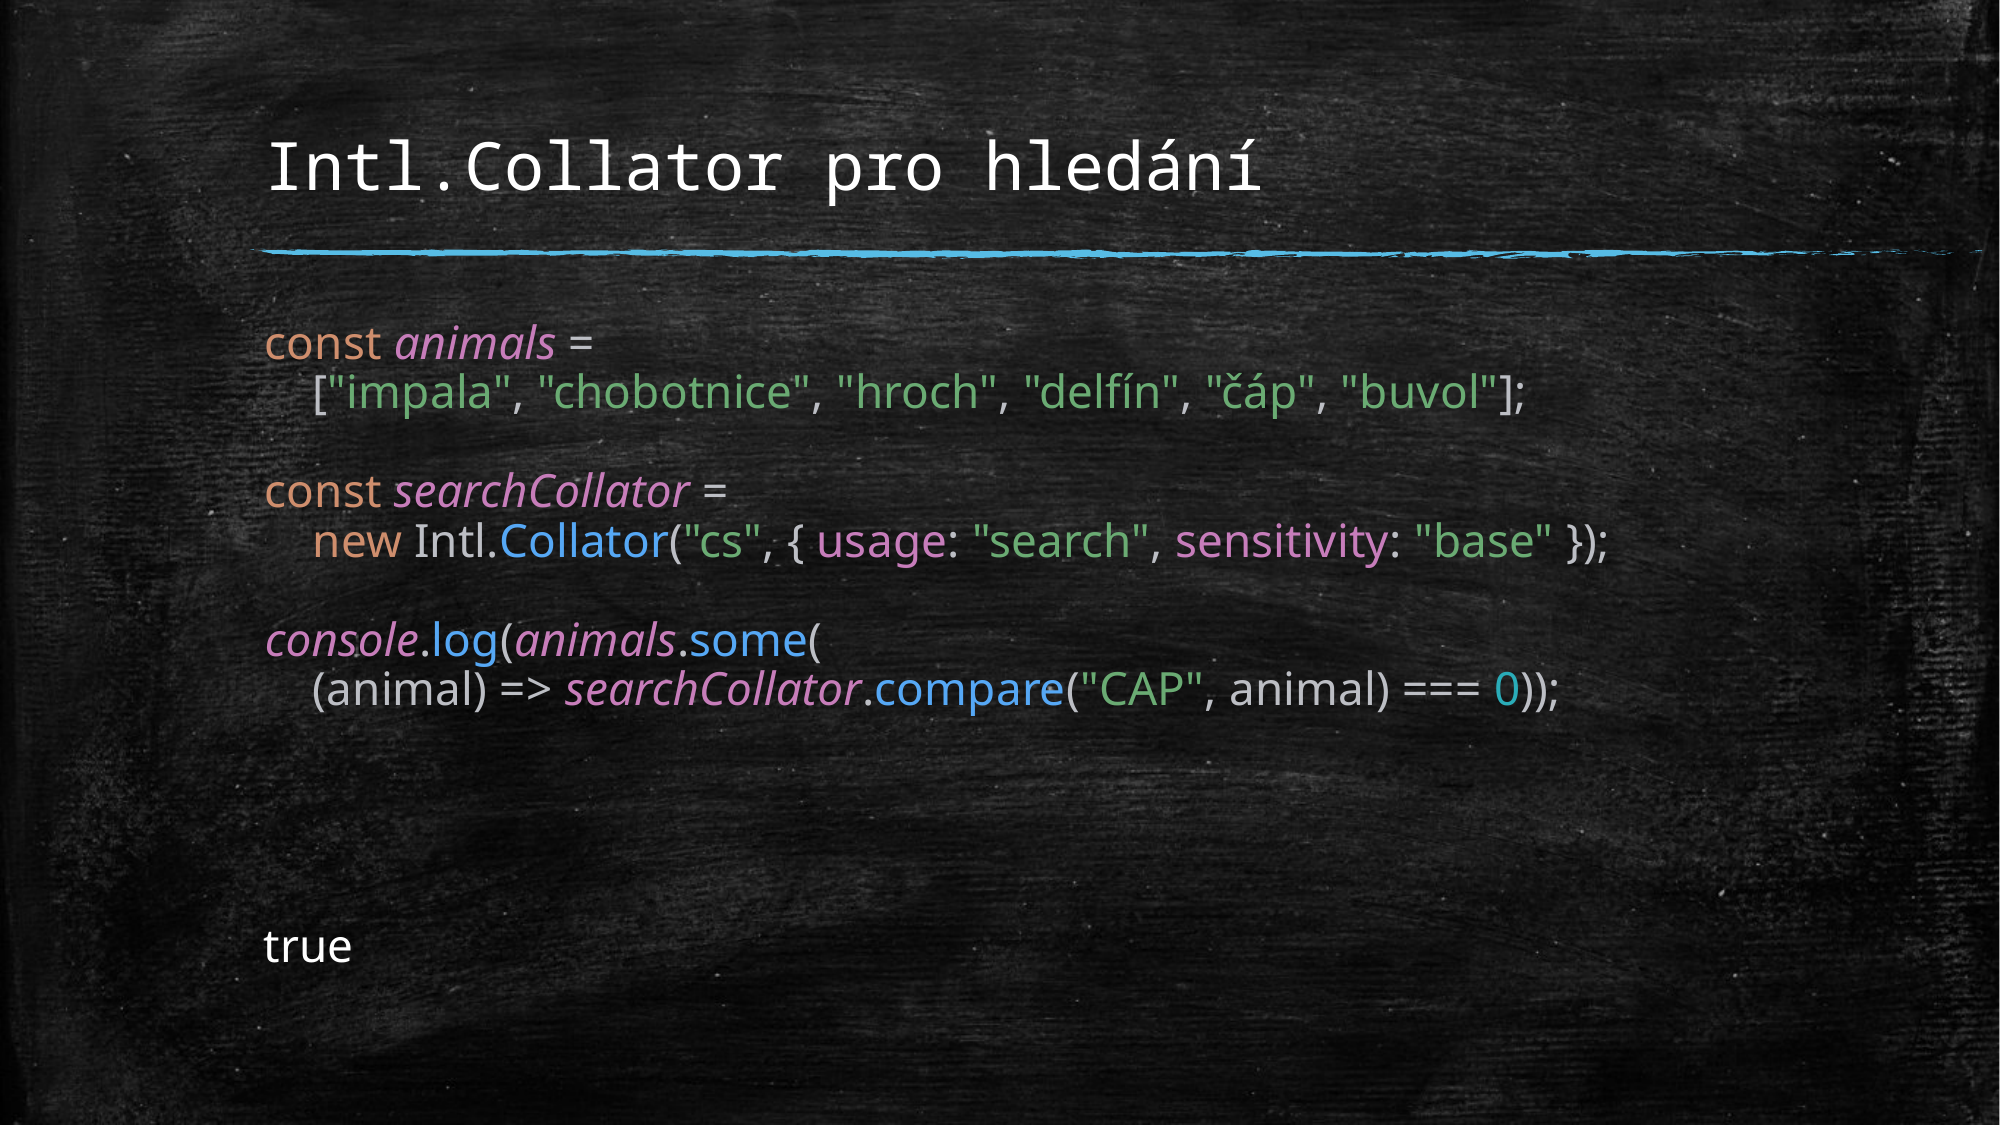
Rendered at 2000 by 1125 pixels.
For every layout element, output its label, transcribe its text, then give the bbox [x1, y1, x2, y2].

title Intl.Collator pro hledání [249, 45, 1750, 213]
list const animals = ["impala", "chobotnice", "hroch", "delfín", "čáp", "buvol"]; const searchCollator = new Intl.Collator("cs", { usage: "search", sensitivity: "base" }); console.log(animals.some( (animal) => searchCollator.compare("CAP", animal) === 0)); [249, 312, 1750, 913]
picture [0, 0, 2000, 1125]
list true [248, 915, 1749, 1066]
